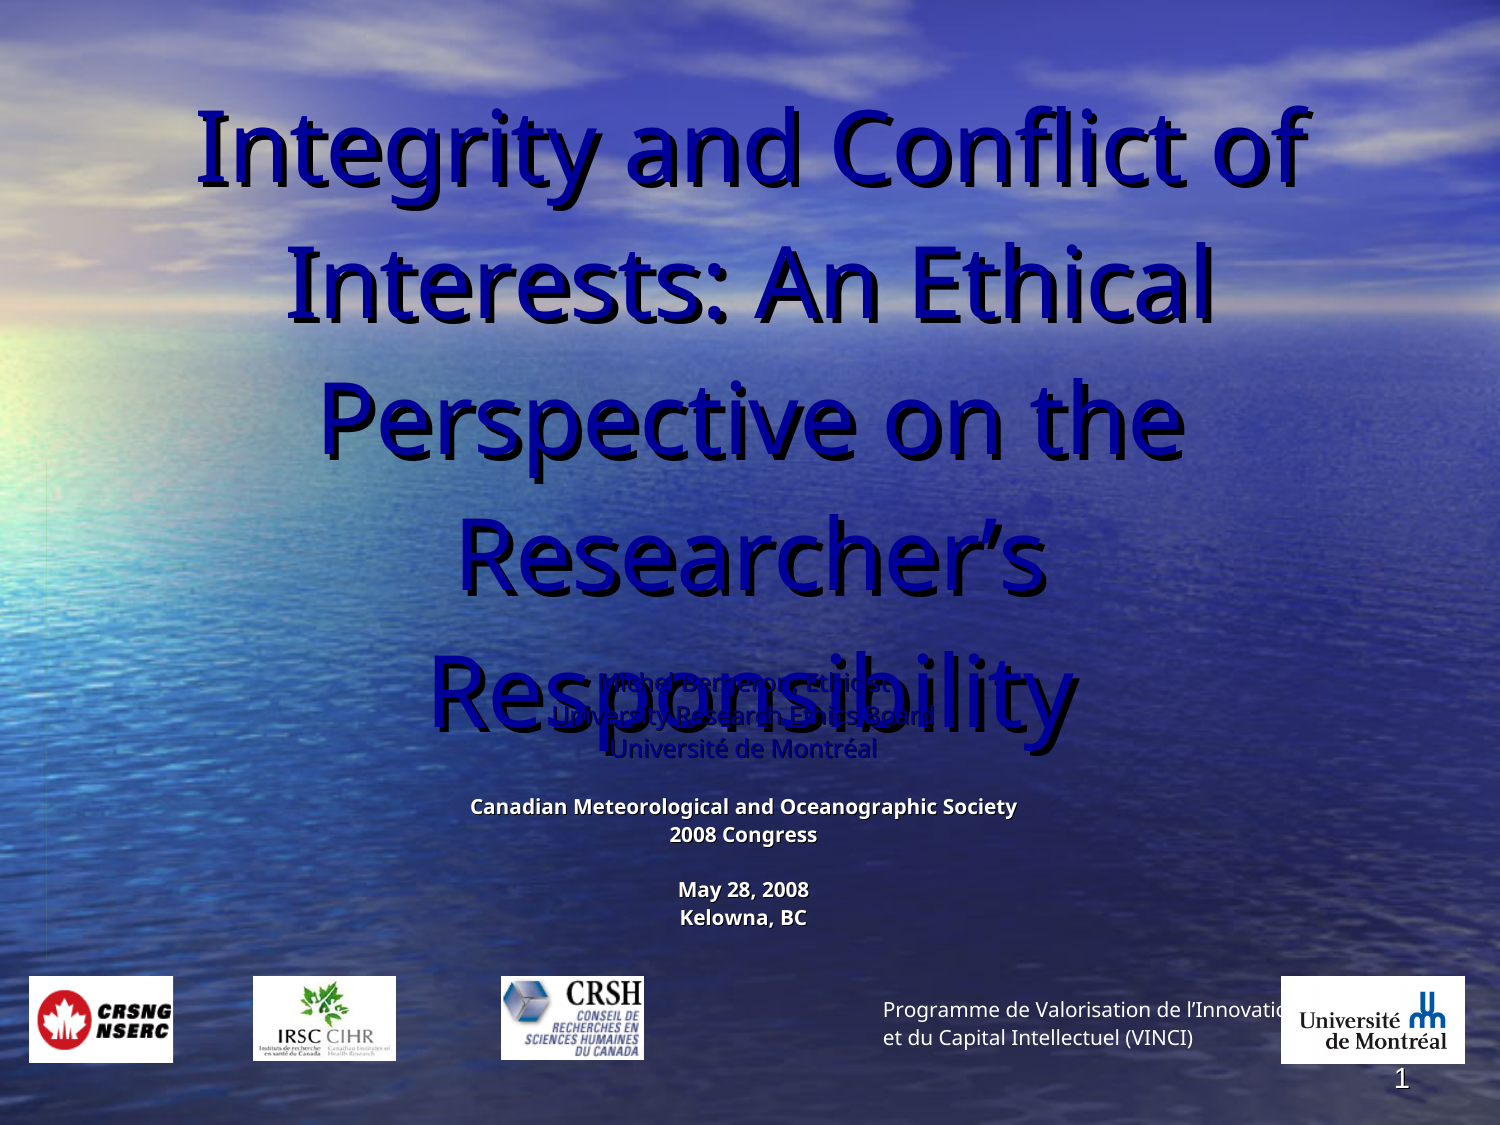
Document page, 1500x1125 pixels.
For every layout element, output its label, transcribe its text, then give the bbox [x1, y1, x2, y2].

text_box Integrity and Conflict of Interests: An Ethical Perspective on the Researcher’s Responsibility [112, 67, 1388, 563]
picture [0, 0, 1500, 1125]
text_box Michel Bergeron, Ethicist University Research Ethics Board Université de Montréal Canadian Meteorological and Oceanographic Society 2008 Congress May 28, 2008 Kelowna, BC [218, 621, 1269, 928]
text_box Programme de Valorisation de l’Innovation et du Capital Intellectuel (VINCI) [868, 987, 1389, 1060]
chart [1281, 976, 1465, 1064]
text_box <number> [1074, 1060, 1426, 1103]
